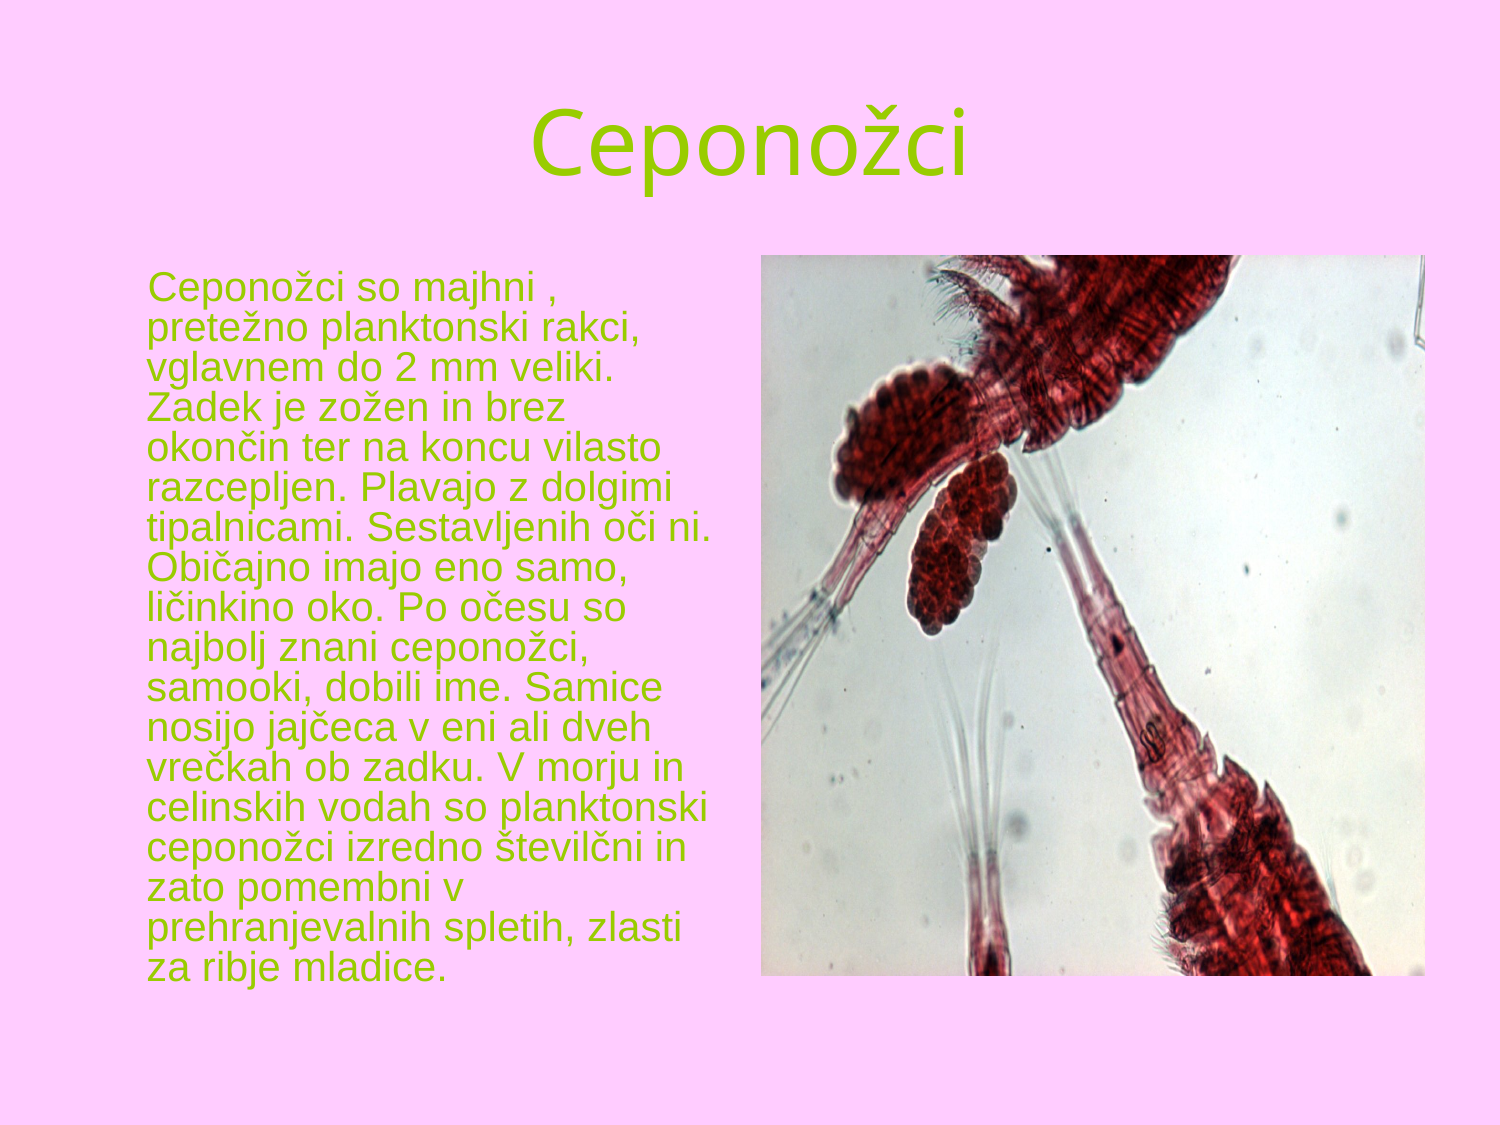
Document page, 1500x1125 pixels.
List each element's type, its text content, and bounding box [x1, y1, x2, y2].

list Ceponožci so majhni , pretežno planktonski rakci, vglavnem do 2 mm veliki. Zadek je zožen in brez okončin ter na koncu vilasto razcepljen. Plavajo z dolgimi tipalnicami. Sestavljenih oči ni. Običajno imajo eno samo, ličinkino oko. Po očesu so najbolj znani ceponožci, samooki, dobili ime. Samice nosijo jajčeca v eni ali dveh vrečkah ob zadku. V morju in celinskih vodah so planktonski ceponožci izredno številčni in zato pomembni v prehranjevalnih spletih, zlasti za ribje mladice. [75, 262, 738, 1005]
title Ceponožci [75, 45, 1425, 233]
picture [761, 255, 1425, 977]
